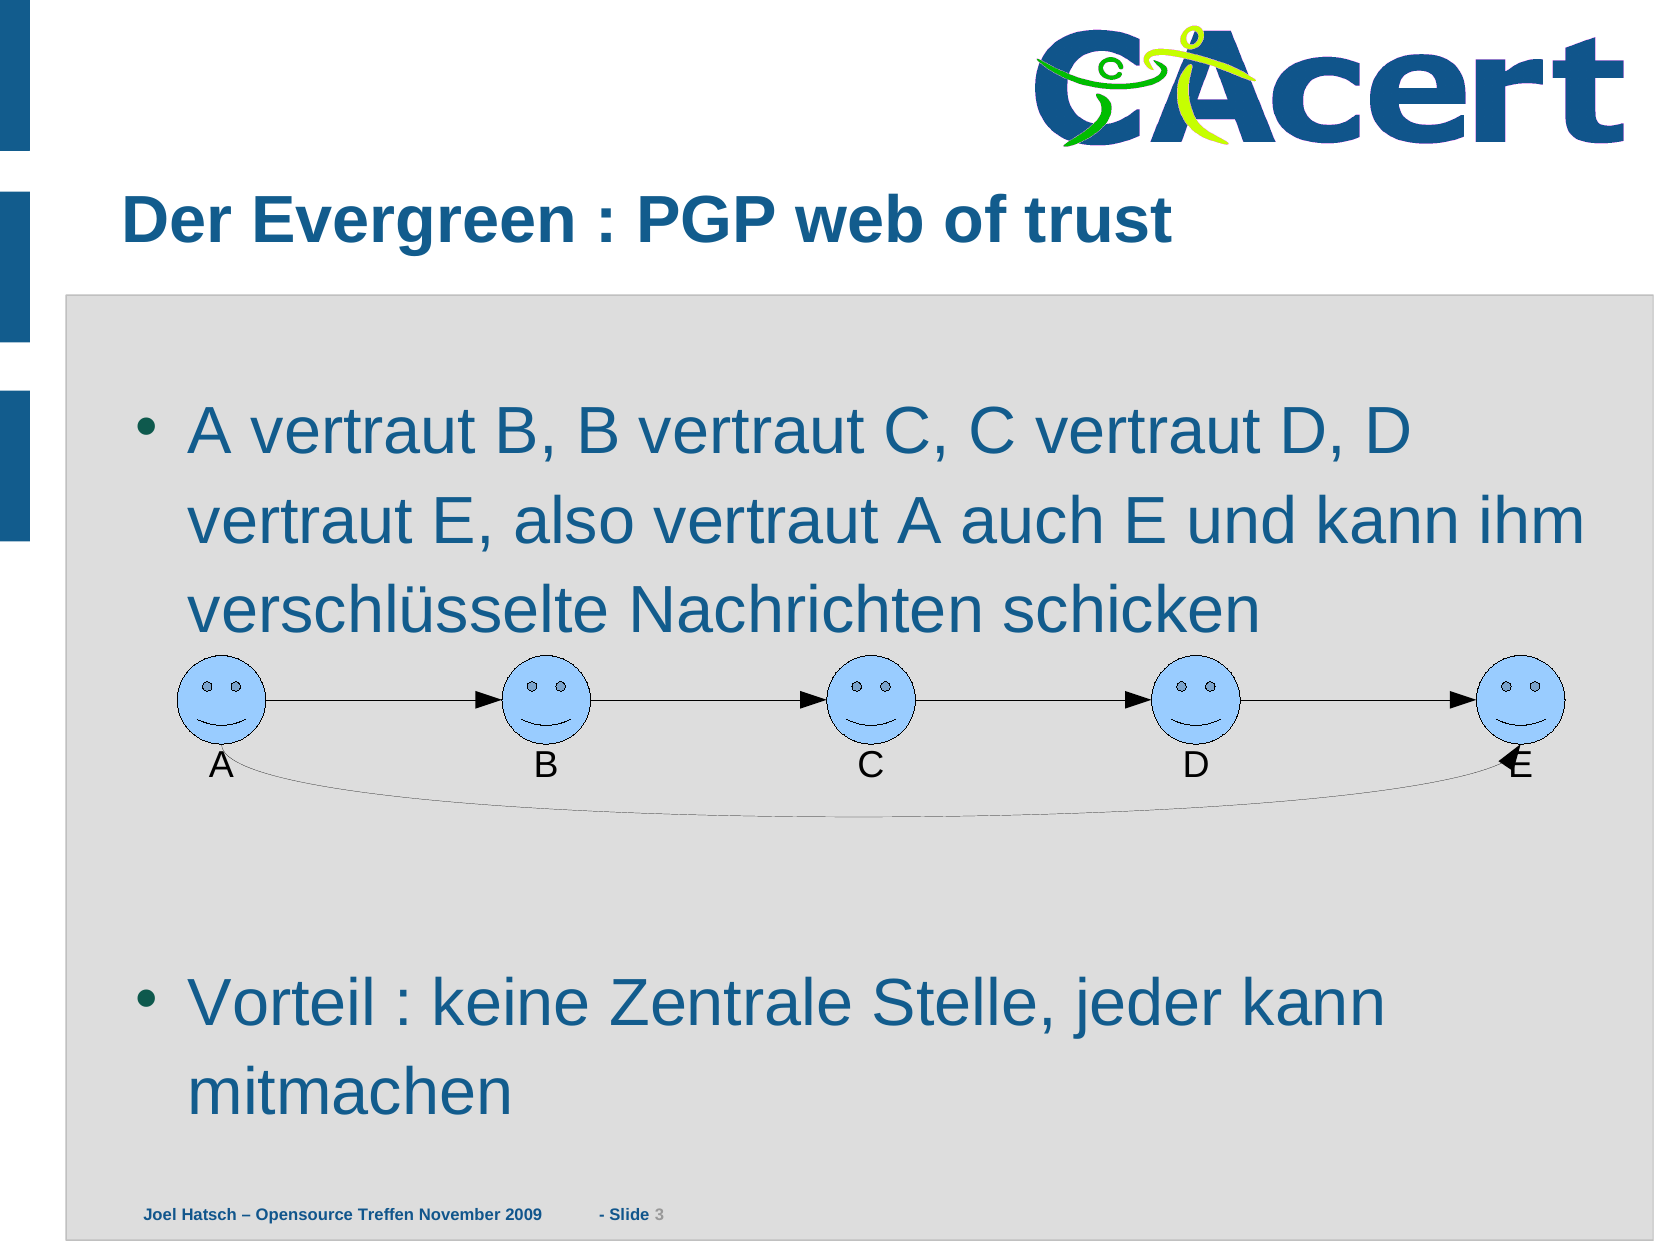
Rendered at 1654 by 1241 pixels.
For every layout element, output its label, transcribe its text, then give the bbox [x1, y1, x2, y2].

title Der Evergreen : PGP web of trust [121, 122, 1533, 275]
text_box C [826, 655, 916, 745]
text_box D [1151, 655, 1241, 745]
text_box A [177, 655, 266, 745]
picture [1033, 24, 1625, 148]
text_box B [502, 655, 591, 745]
text_box E [1476, 655, 1566, 745]
list A vertraut B, B vertraut C, C vertraut D, D vertraut E, also vertraut A auch E und kann ihm verschlüsselte Nachrichten schicken Vorteil : keine Zentrale Stelle, jeder kann mitmachen [118, 377, 1591, 1115]
